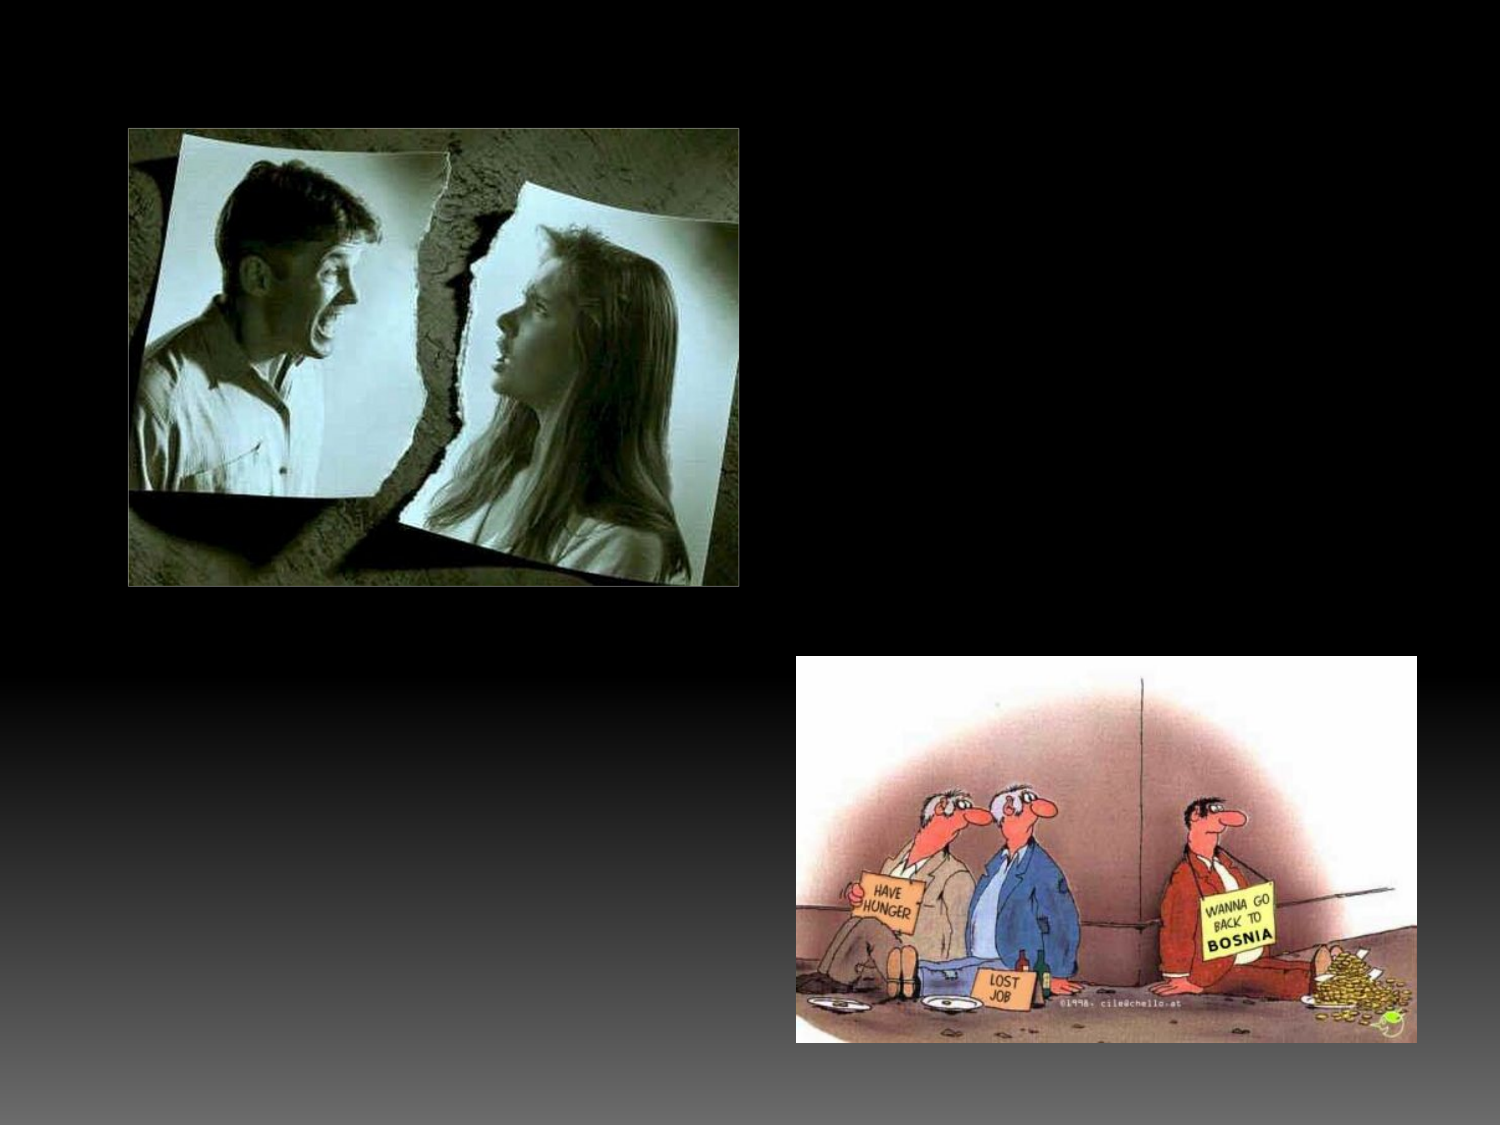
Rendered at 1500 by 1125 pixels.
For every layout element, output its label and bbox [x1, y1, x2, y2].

picture [128, 128, 739, 586]
picture [796, 656, 1417, 1043]
